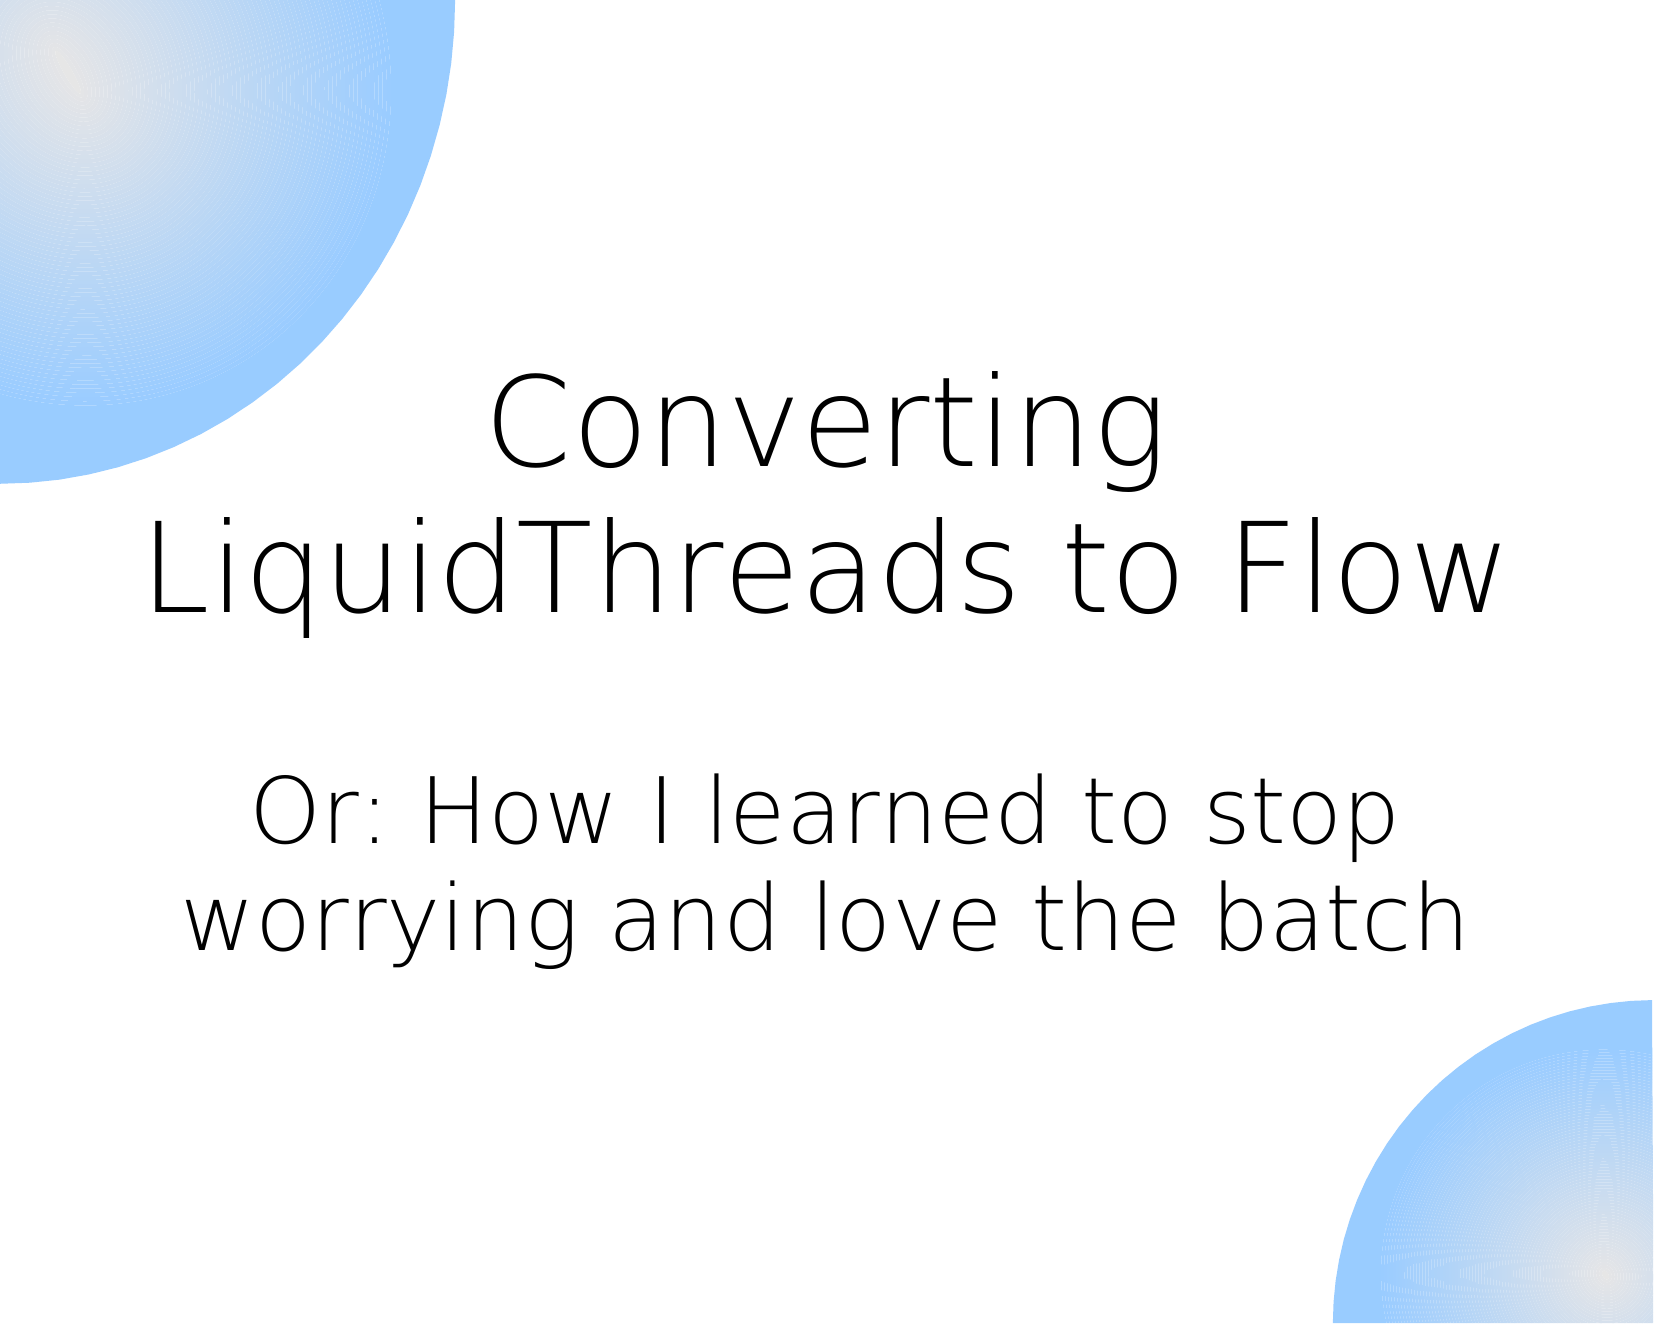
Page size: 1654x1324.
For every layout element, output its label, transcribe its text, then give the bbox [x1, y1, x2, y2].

subtitle Converting LiquidThreads to Flow Or: How I learned to stop worrying and love the batch [82, 149, 1571, 1174]
